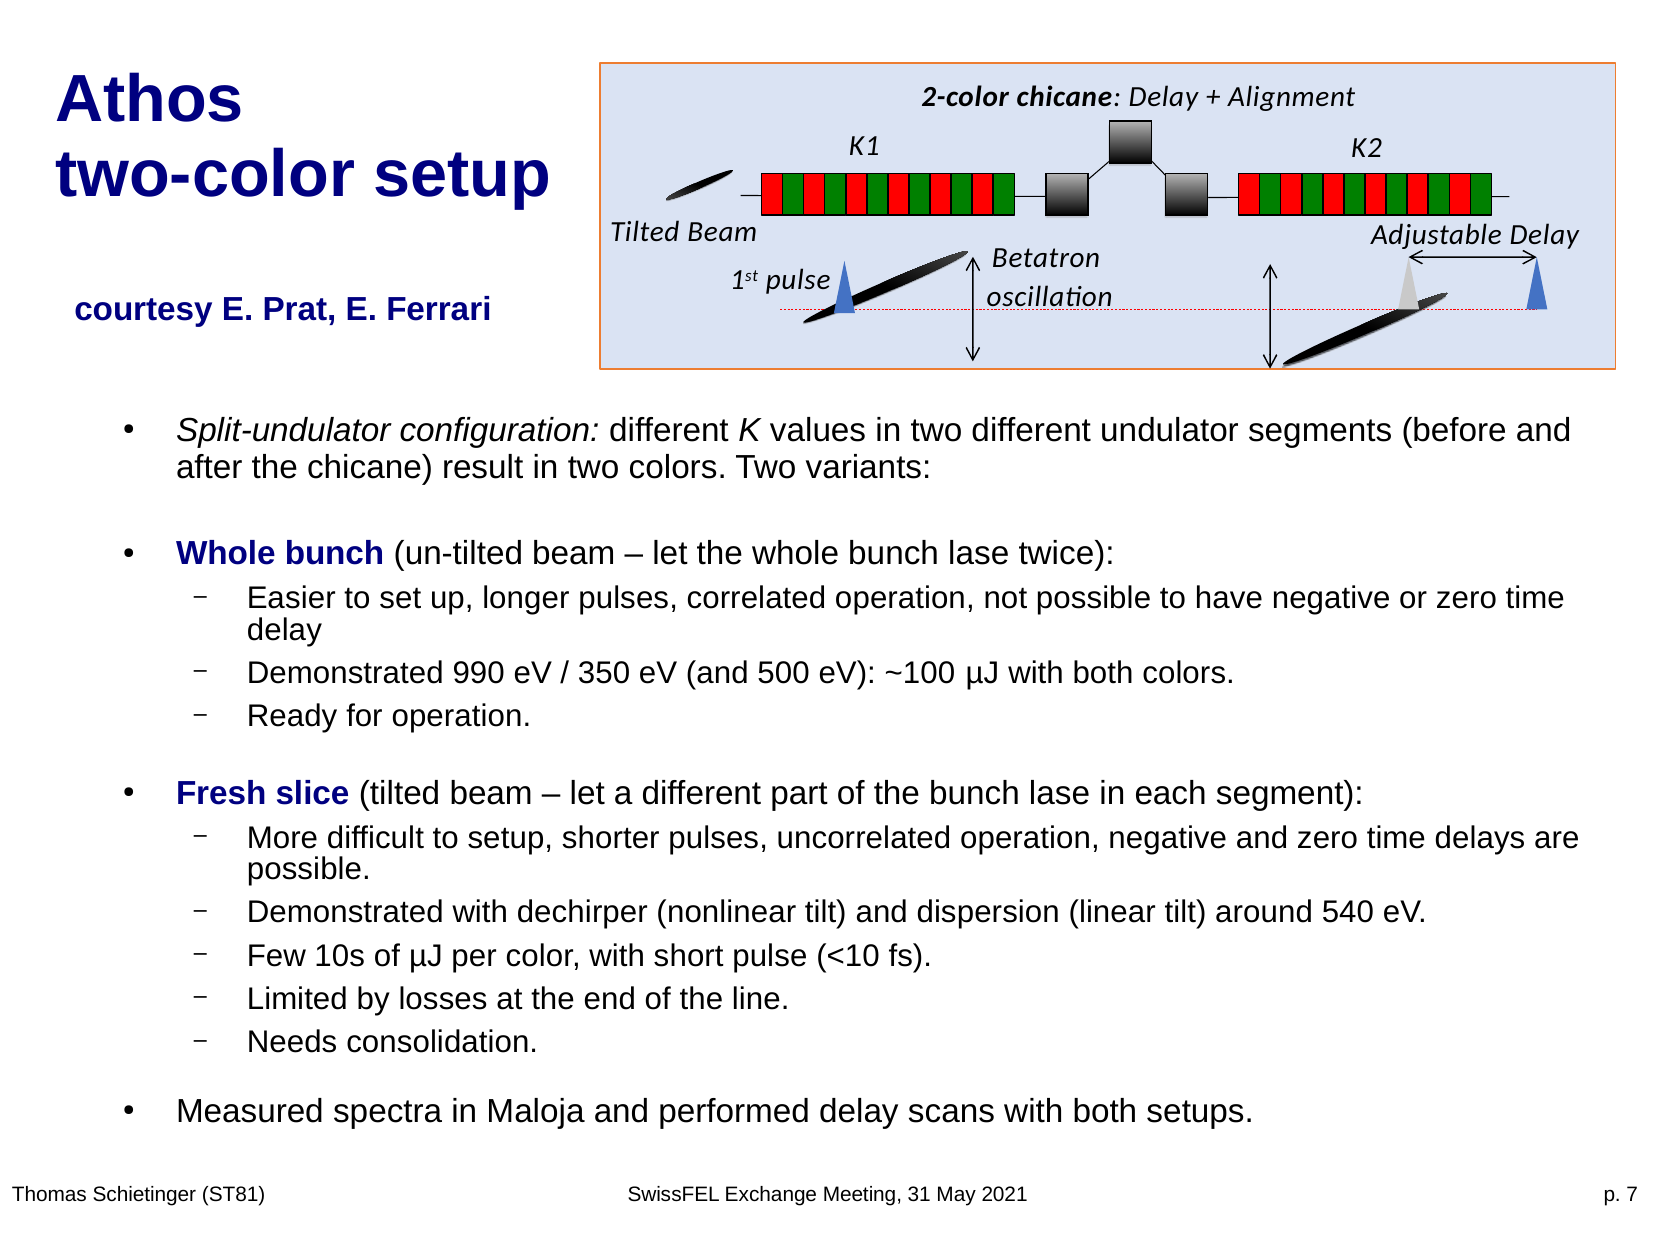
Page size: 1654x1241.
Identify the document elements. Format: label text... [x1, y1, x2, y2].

list Split-undulator configuration: different K values in two different undulator segments (before and after the chicane) result in two colors. Two variants: Whole bunch (un-tilted beam – let the whole bunch lase twice): Easier to set up, longer pulses, correlated operation, not possible to have negative or zero time delay Demonstrated 990 eV / 350 eV (and 500 eV): ~100 µJ with both colors. Ready for operation. Fresh slice (tilted beam – let a different part of the bunch lase in each segment): More difficult to setup, shorter pulses, uncorrelated operation, negative and zero time delays are possible. Demonstrated with dechirper (nonlinear tilt) and dispersion (linear tilt) around 540 eV. Few 10s of µJ per color, with short pulse (<10 fs). Limited by losses at the end of the line. Needs consolidation. Measured spectra in Maloja and performed delay scans with both setups. [105, 411, 1594, 1130]
text_box 2-color chicane: Delay + Alignment [1067, 73, 1210, 111]
text_box Betatron oscillation [978, 235, 1122, 310]
title Athos two-color setup [55, 61, 1293, 211]
text_box 1st pulse [708, 257, 852, 295]
text_box Tilted Beam [612, 209, 756, 247]
text_box [600, 63, 1616, 369]
text_box K2 [1295, 125, 1439, 162]
text_box Adjustable Delay [1410, 212, 1540, 300]
text_box K1 [792, 122, 936, 160]
text_box courtesy E. Prat, E. Ferrari [59, 282, 508, 341]
